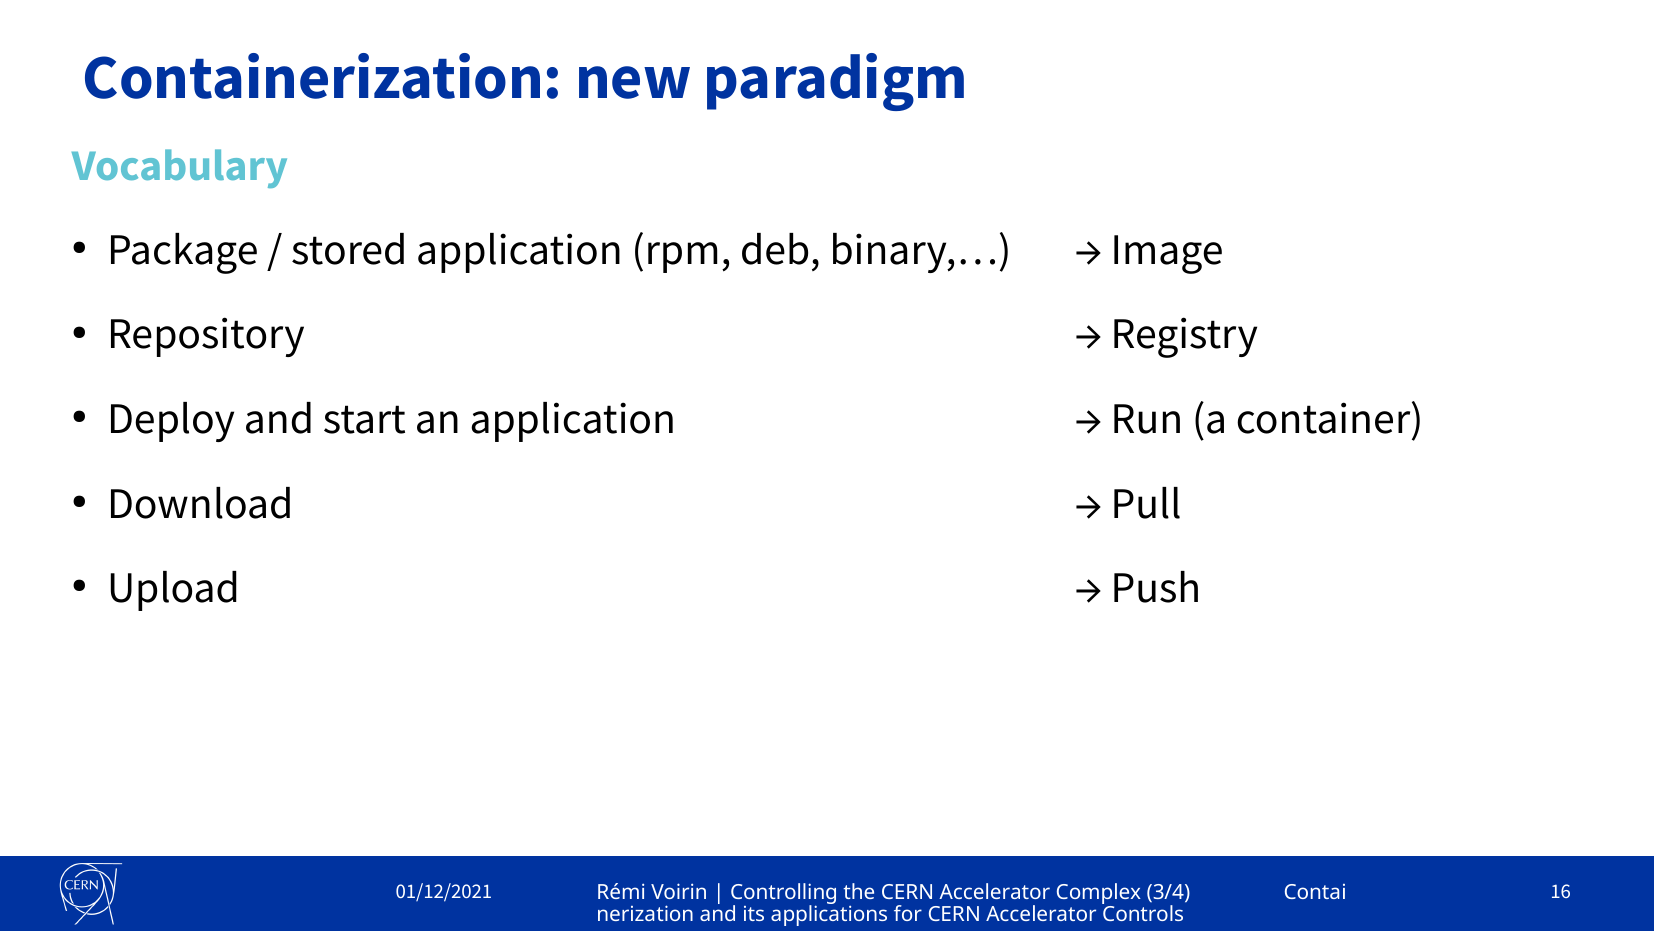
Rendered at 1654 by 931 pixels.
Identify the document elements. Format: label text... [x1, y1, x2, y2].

title Containerization: new paradigm [82, 37, 1571, 193]
list → Image → Registry → Run (a container) → Pull → Push [1039, 137, 1654, 815]
list Vocabulary Package / stored application (rpm, deb, binary,…) Repository Deploy and start an application Download Upload [71, 137, 1016, 815]
picture [56, 859, 127, 928]
